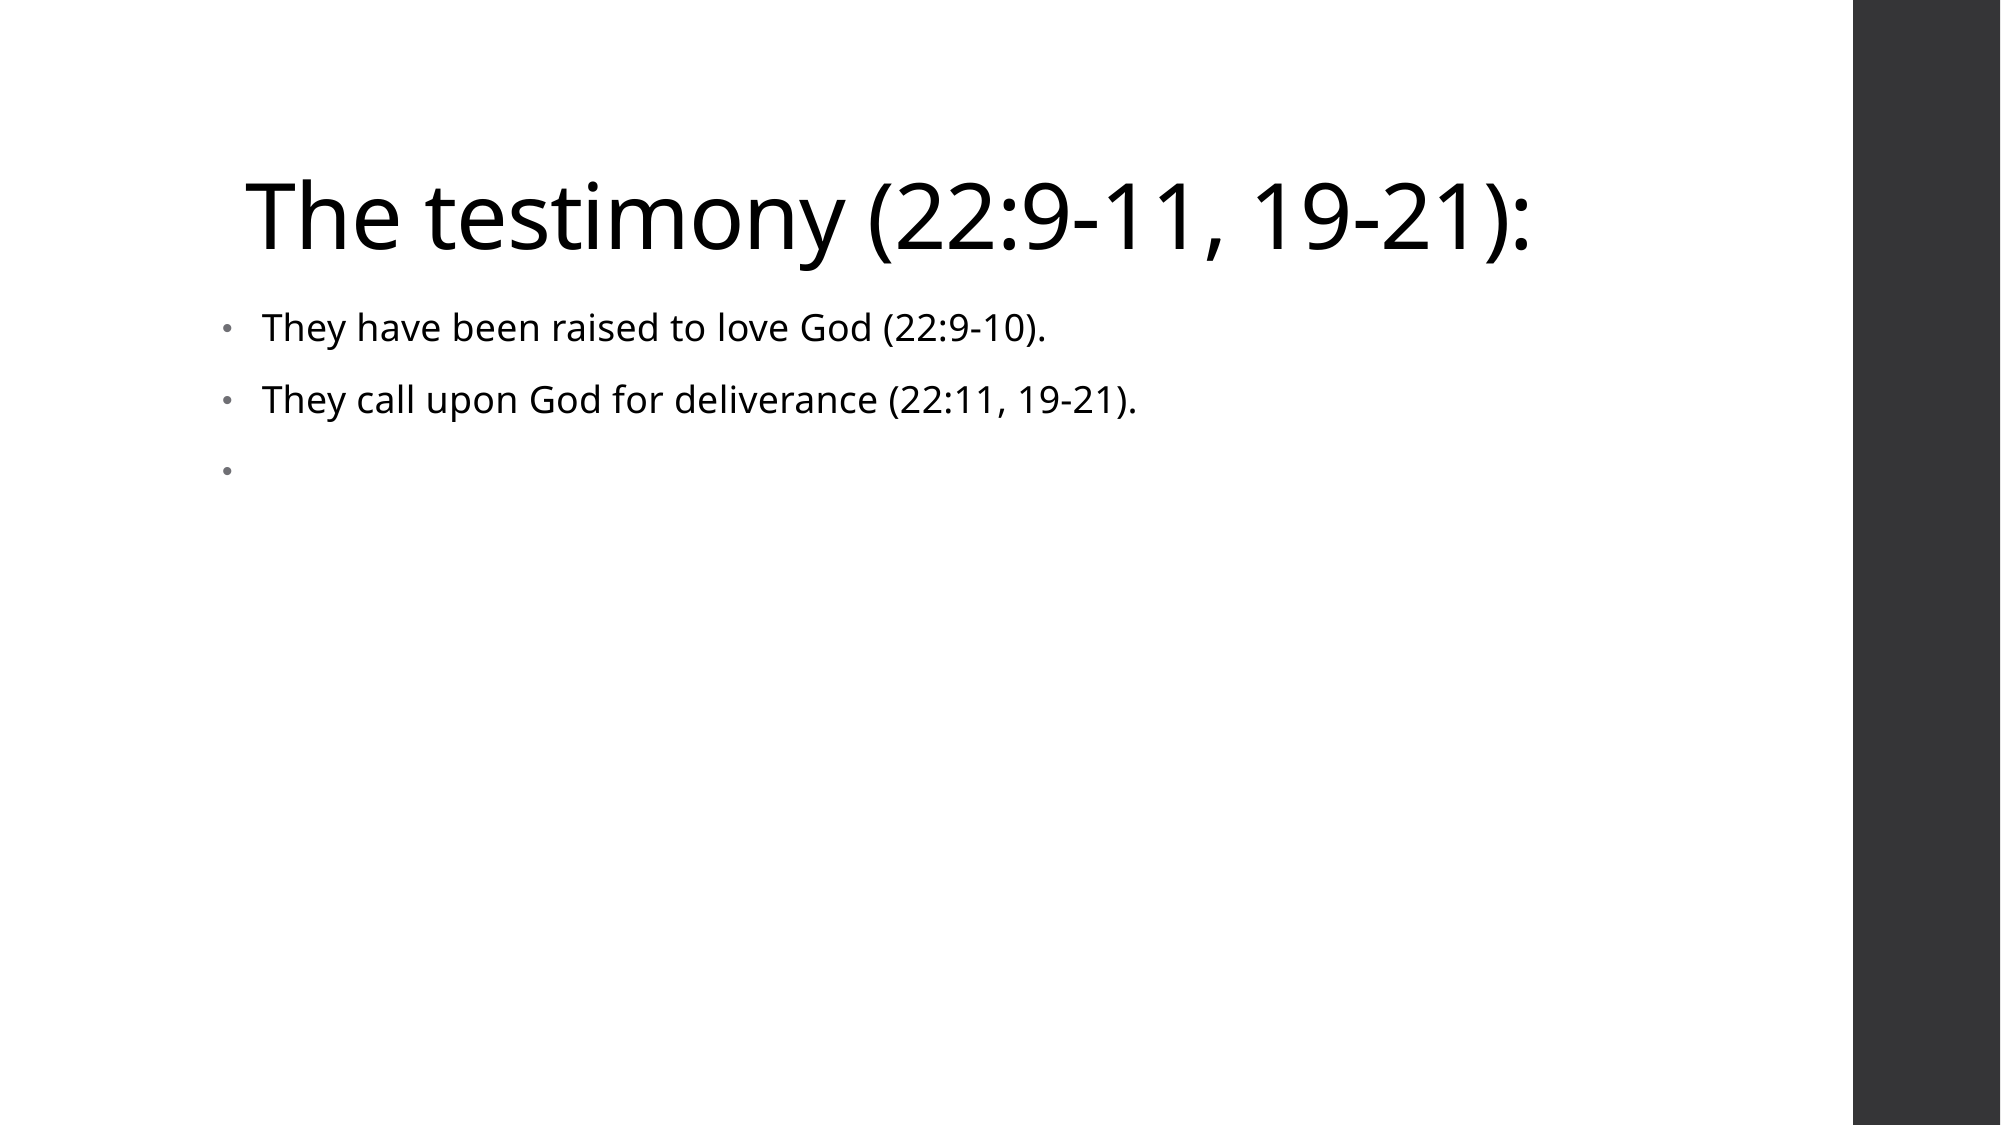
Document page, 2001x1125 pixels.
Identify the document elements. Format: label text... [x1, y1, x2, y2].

list They have been raised to love God (22:9-10). They call upon God for deliverance (22:11, 19-21). [206, 299, 1617, 1014]
title The testimony (22:9-11, 19-21): [206, 60, 1797, 278]
